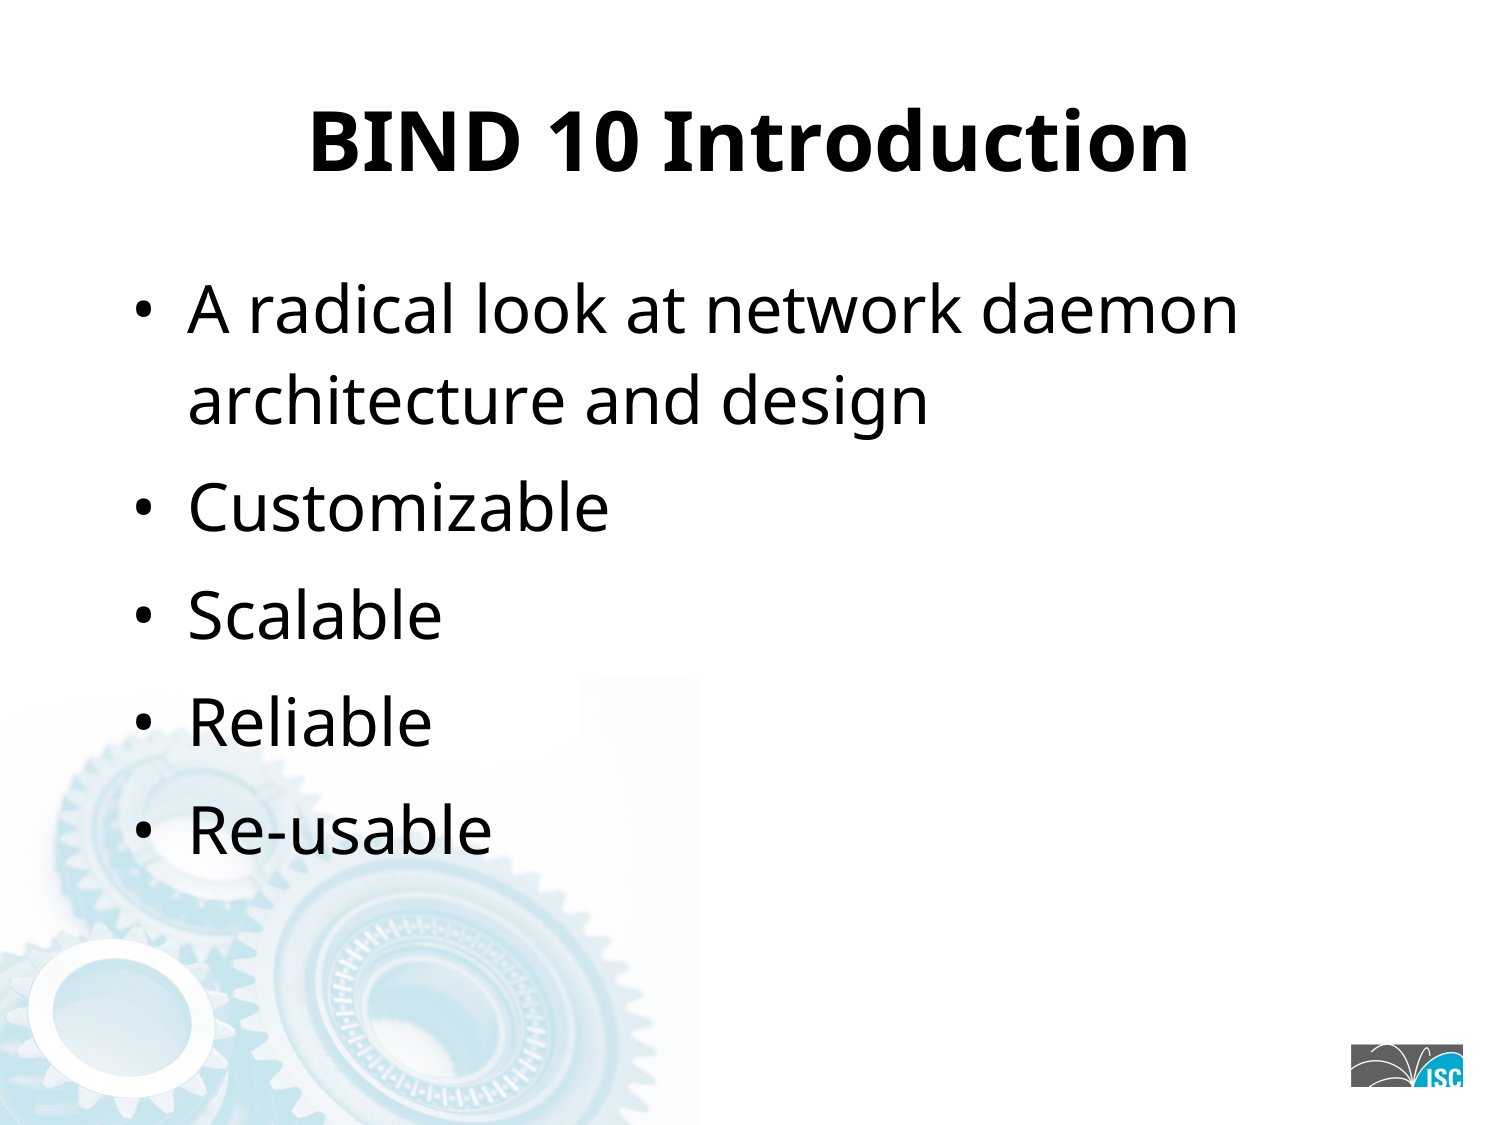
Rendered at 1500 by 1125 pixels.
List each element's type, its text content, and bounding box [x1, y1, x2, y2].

picture [0, 0, 1500, 1125]
list A radical look at network daemon architecture and design Customizable Scalable Reliable Re-usable [75, 262, 1426, 1006]
title BIND 10 Introduction [75, 31, 1426, 247]
